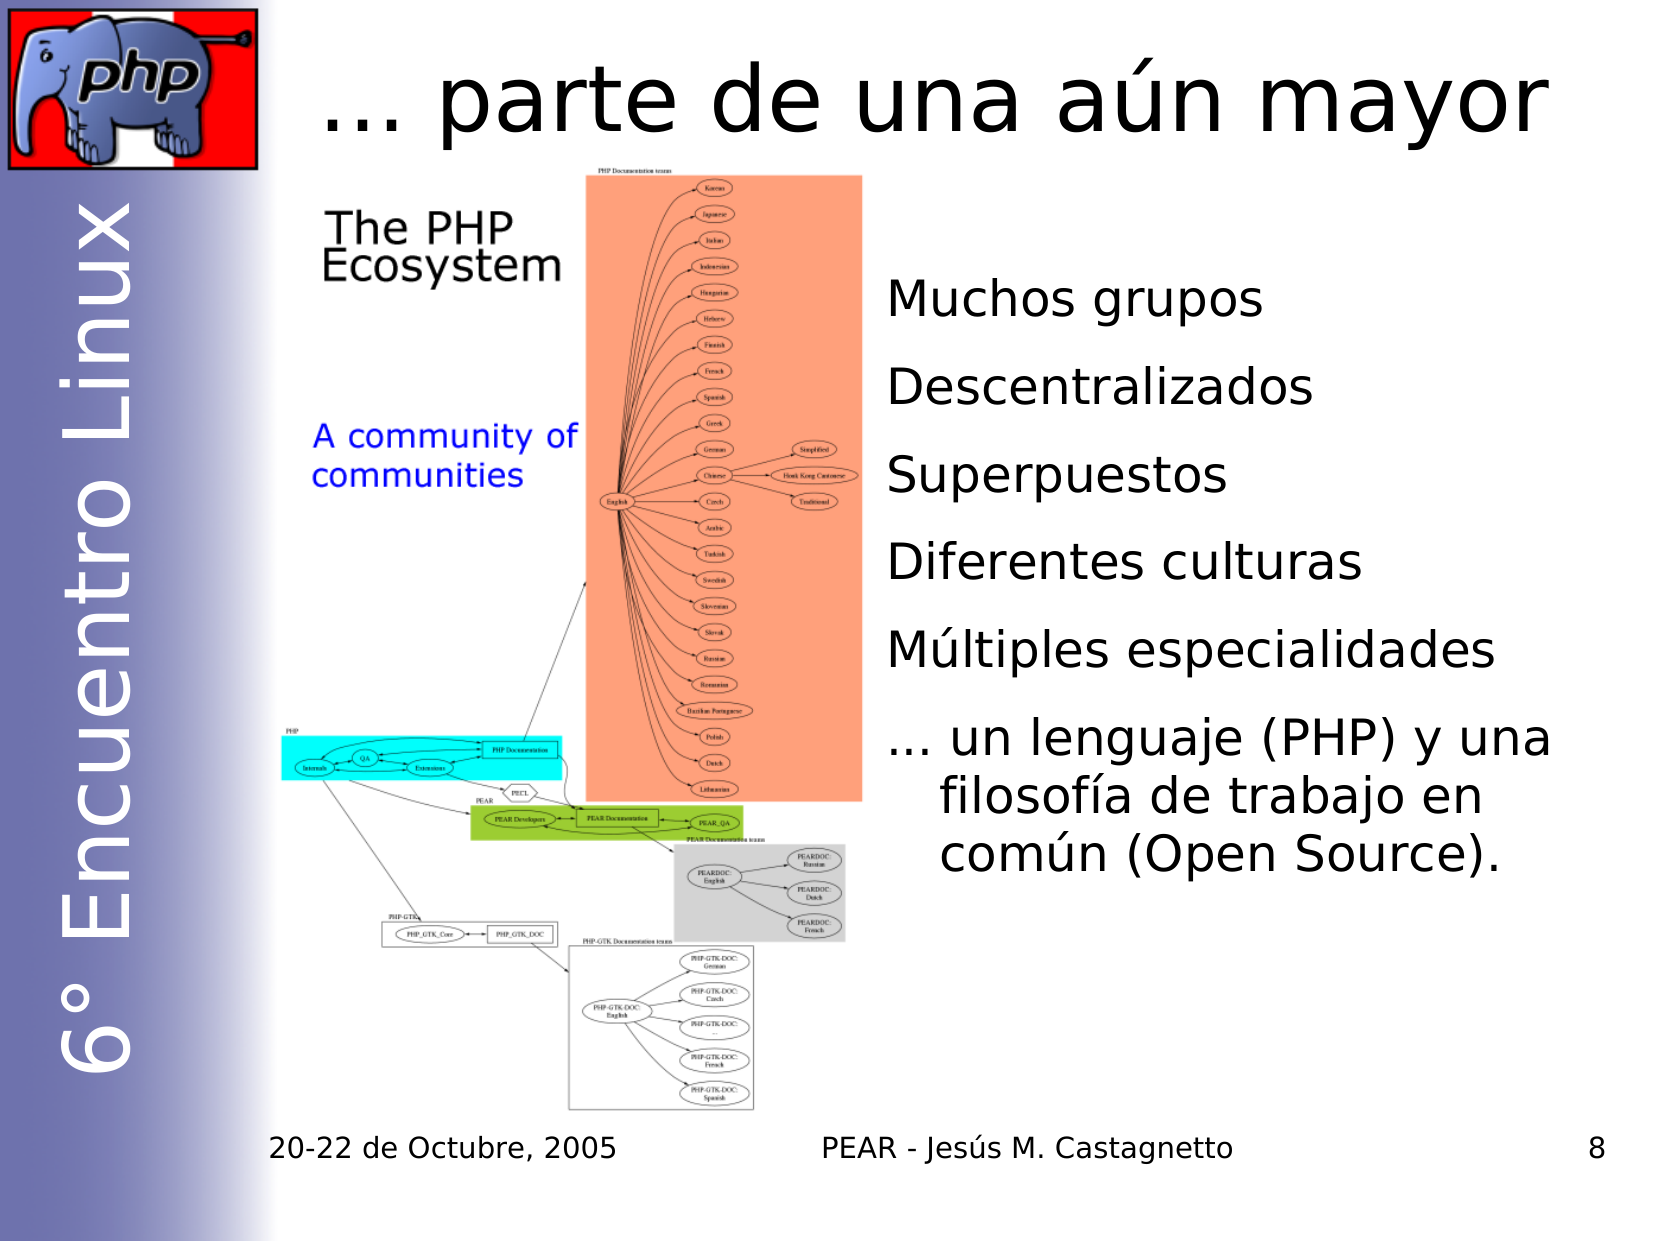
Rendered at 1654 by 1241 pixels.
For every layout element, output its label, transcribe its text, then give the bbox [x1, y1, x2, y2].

picture [0, 0, 1654, 1241]
title ... parte de una aún mayor [300, 0, 1571, 204]
list Muchos grupos Descentralizados Superpuestos Diferentes culturas Múltiples especialidades ... un lenguaje (PHP) y una filosofía de trabajo en común (Open Source). [868, 270, 1619, 1074]
